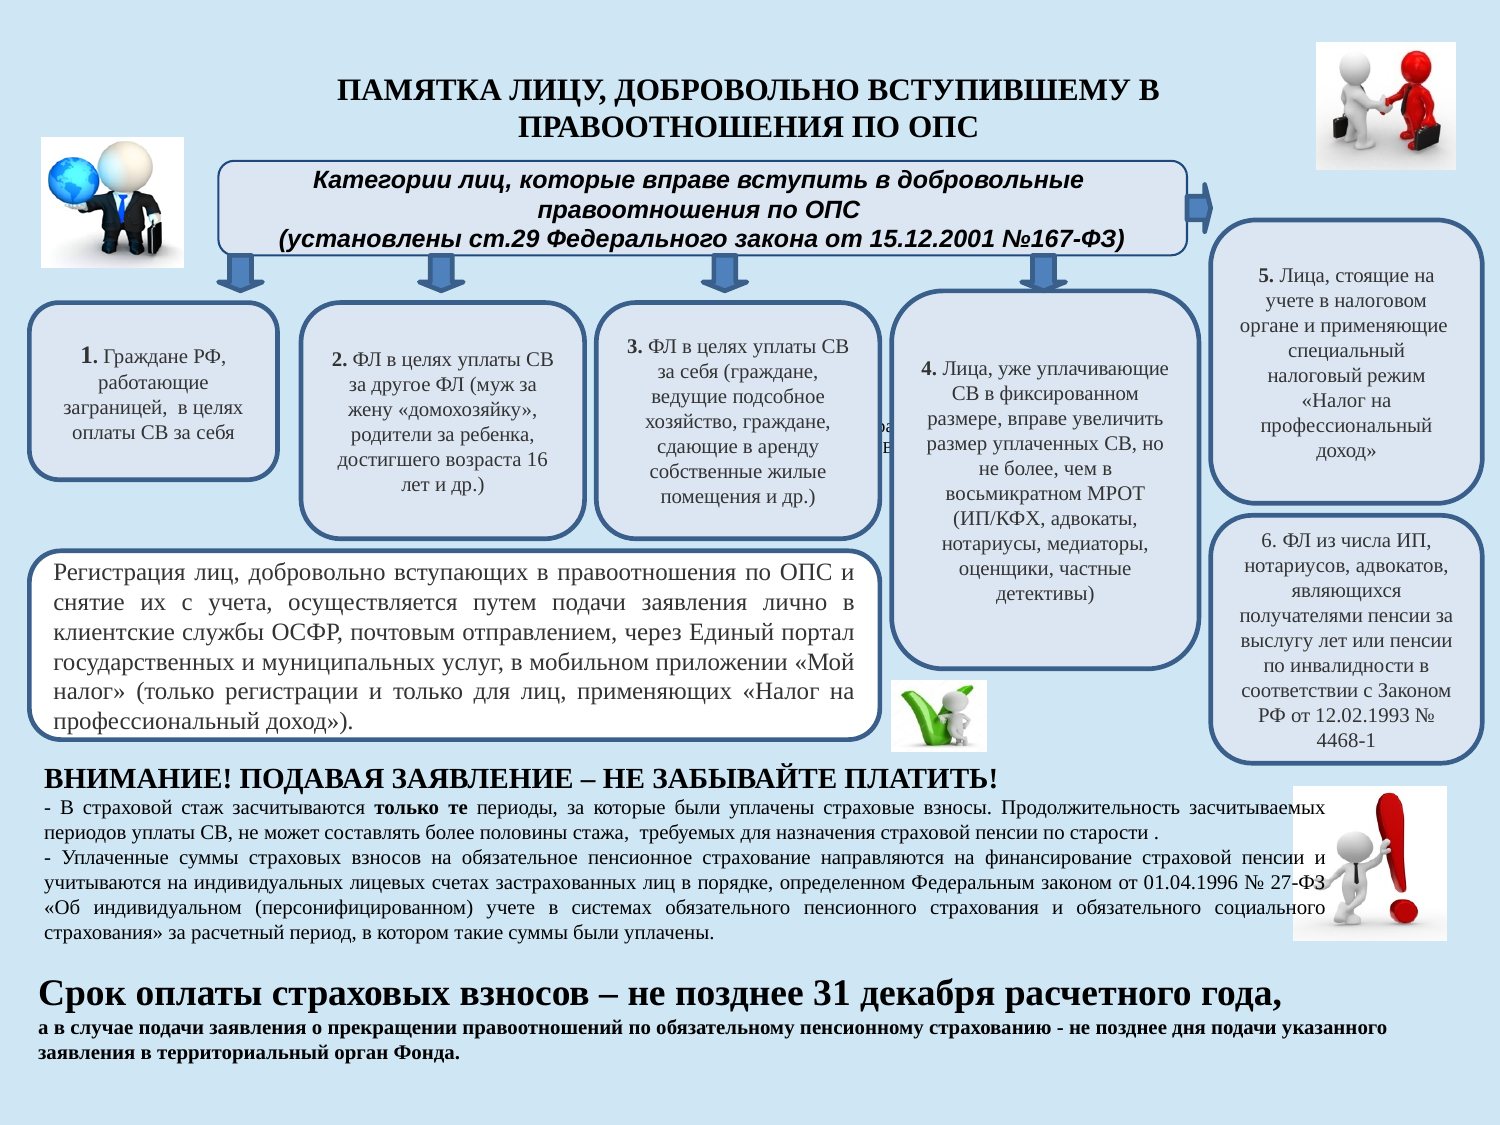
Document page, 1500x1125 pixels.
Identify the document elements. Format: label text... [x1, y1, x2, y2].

text_box [218, 255, 263, 291]
picture [1341, 786, 1447, 941]
text_box 5. Лица, стоящие на учете в налоговом органе и применяющие специальный налоговый режим «Налог на профессиональный доход» [1210, 219, 1483, 504]
text_box 1. Граждане РФ, работающие заграницей, в целях оплаты СВ за себя [29, 302, 278, 480]
picture [41, 137, 184, 268]
text_box [1021, 255, 1066, 291]
text_box Срок оплаты страховых взносов – не позднее 31 декабря расчетного года, а в случае подачи заявления о прекращении правоотношений по обязательному пенсионному страхованию - не позднее дня подачи указанного заявления в территориальный орган Фонда. [23, 960, 1454, 1071]
picture [1316, 42, 1456, 170]
text_box Категории лиц, которые вправе вступить в добровольные правоотношения по ОПС (установлены ст.29 Федерального закона от 15.12.2001 №167-ФЗ) [218, 160, 1188, 256]
text_box [1187, 184, 1211, 232]
text_box 4. Лица, уже уплачивающие СВ в фиксированном размере, вправе увеличить размер уплаченных СВ, но не более, чем в восьмикратном МРОТ (ИП/КФХ, адвокаты, нотариусы, медиаторы, оценщики, частные детективы) [891, 290, 1199, 669]
picture [891, 680, 987, 751]
text_box Регистрация лиц, добровольно вступающих в правоотношения по ОПС и снятие их с учета, осуществляется путем подачи заявления лично в клиентские службы ОСФР, почтовым отправлением, через Единый портал государственных и муниципальных услуг, в мобильном приложении «Мой налог» (только регистрации и только для лиц, применяющих «Налог на профессиональный доход»). [29, 550, 880, 740]
text_box 6. ФЛ из числа ИП, нотариусов, адвокатов, являющихся получателями пенсии за выслугу лет или пенсии по инвалидности в соответствии с Законом РФ от 12.02.1993 № 4468-1 [1210, 515, 1483, 764]
text_box 3. ФЛ в целях уплаты СВ за себя (граждане, ведущие подсобное хозяйство, граждане, сдающие в аренду собственные жилые помещения и др.) [596, 302, 880, 539]
text_box 2. ФЛ в целях уплаты СВ за другое ФЛ (муж за жену «домохозяйку», родители за ребенка, достигшего возраста 16 лет и др.) [301, 302, 585, 539]
text_box [419, 255, 464, 291]
text_box [702, 255, 747, 291]
text_box ВНИМАНИЕ! ПОДАВАЯ ЗАЯВЛЕНИЕ – НЕ ЗАБЫВАЙТЕ ПЛАТИТЬ! - В страховой стаж засчитываются только те периоды, за которые были уплачены страховые взносы. Продолжительность засчитываемых периодов уплаты СВ, не может составлять более половины стажа, требуемых для назначения страховой пенсии по старости . - Уплаченные суммы страховых взносов на обязательное пенсионное страхование направляются на финансирование страховой пенсии и учитываются на индивидуальных лицевых счетах застрахованных лиц в порядке, определенном Федеральным законом от 01.04.1996 № 27-ФЗ «Об индивидуальном (персонифицированном) учете в системах обязательного пенсионного страхования и обязательного социального страхования» за расчетный период, в котором такие суммы были уплачены. [29, 751, 1341, 952]
text_box ПАМЯТКА ЛИЦУ, ДОБРОВОЛЬНО ВСТУПИВШЕМУ В ПРАВООТНОШЕНИЯ ПО ОПС [175, 0, 1322, 152]
